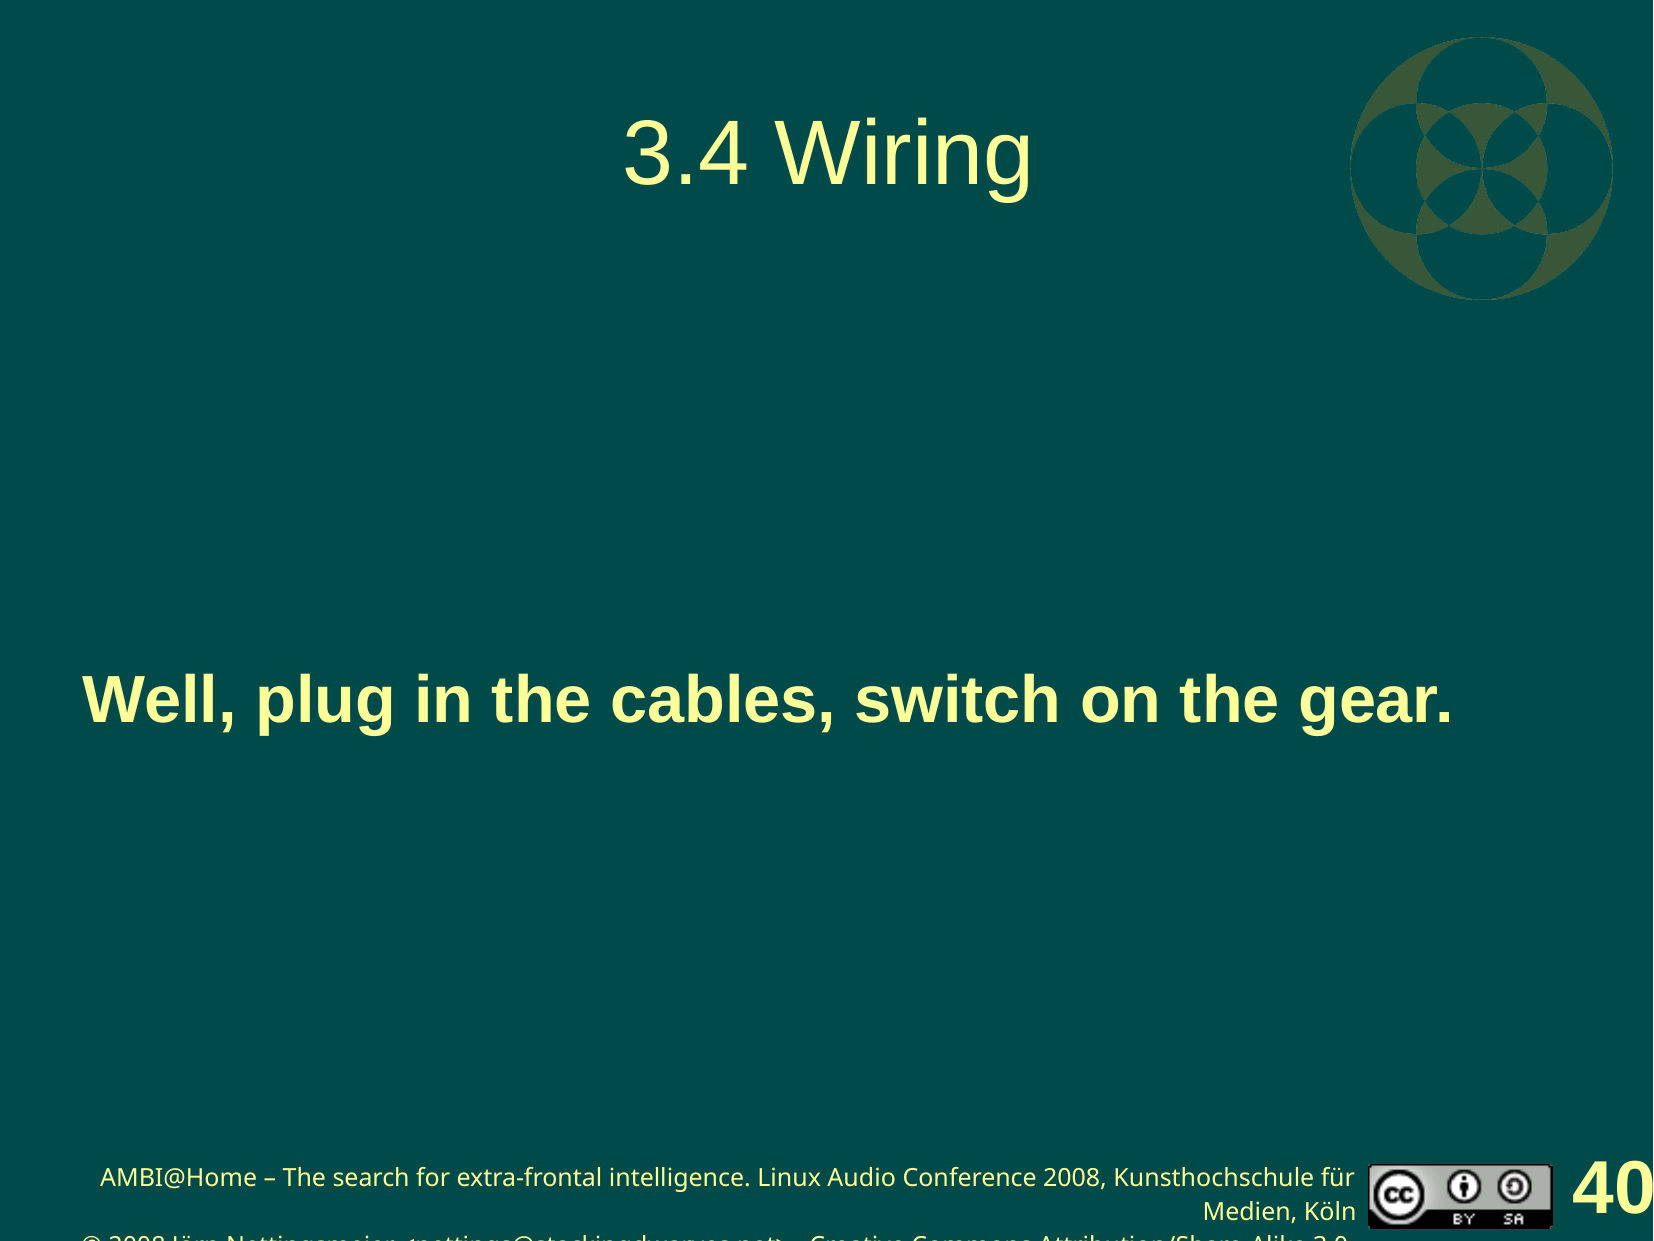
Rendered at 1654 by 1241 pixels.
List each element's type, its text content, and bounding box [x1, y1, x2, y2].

picture [1350, 37, 1613, 300]
picture [1368, 1164, 1553, 1229]
title 3.4 Wiring [82, 56, 1576, 250]
subtitle Well, plug in the cables, switch on the gear. [82, 297, 1571, 1102]
